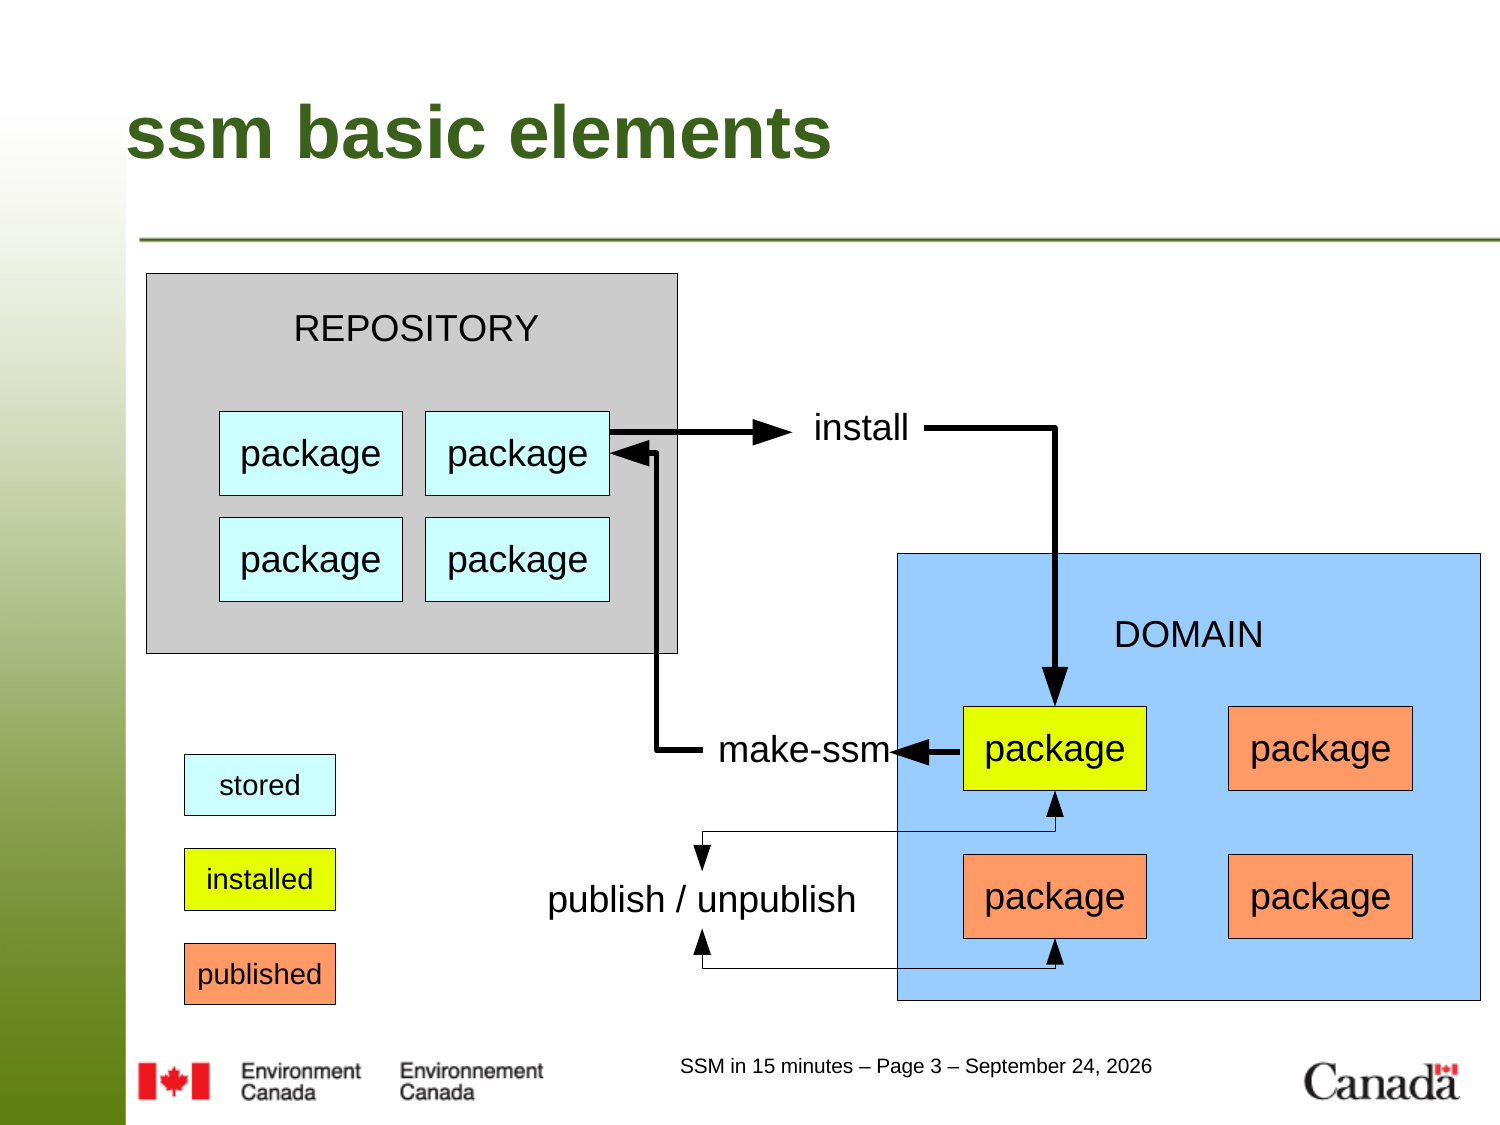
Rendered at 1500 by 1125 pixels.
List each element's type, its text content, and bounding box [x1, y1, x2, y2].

text_box package [963, 854, 1147, 939]
text_box published [182, 950, 338, 998]
text_box package [963, 706, 1147, 791]
text_box REPOSITORY [278, 299, 555, 357]
text_box package [219, 517, 403, 602]
text_box [610, 435, 678, 654]
text_box installed [191, 855, 329, 904]
text_box [184, 998, 336, 1005]
text_box stored [204, 761, 316, 809]
title ssm basic elements [125, 52, 1463, 213]
text_box make-ssm [703, 721, 906, 779]
text_box [897, 553, 1481, 1001]
text_box package [1228, 854, 1413, 939]
picture [0, 0, 1500, 1125]
text_box package [1228, 706, 1413, 791]
text_box package [425, 517, 610, 602]
text_box package [219, 411, 403, 496]
text_box [184, 943, 336, 950]
text_box package [425, 411, 610, 496]
text_box [146, 273, 678, 654]
text_box [897, 553, 1055, 831]
text_box [184, 848, 336, 911]
text_box [184, 754, 336, 816]
text_box publish / unpublish [532, 871, 872, 929]
text_box install [798, 399, 925, 457]
text_box DOMAIN [1099, 606, 1279, 664]
